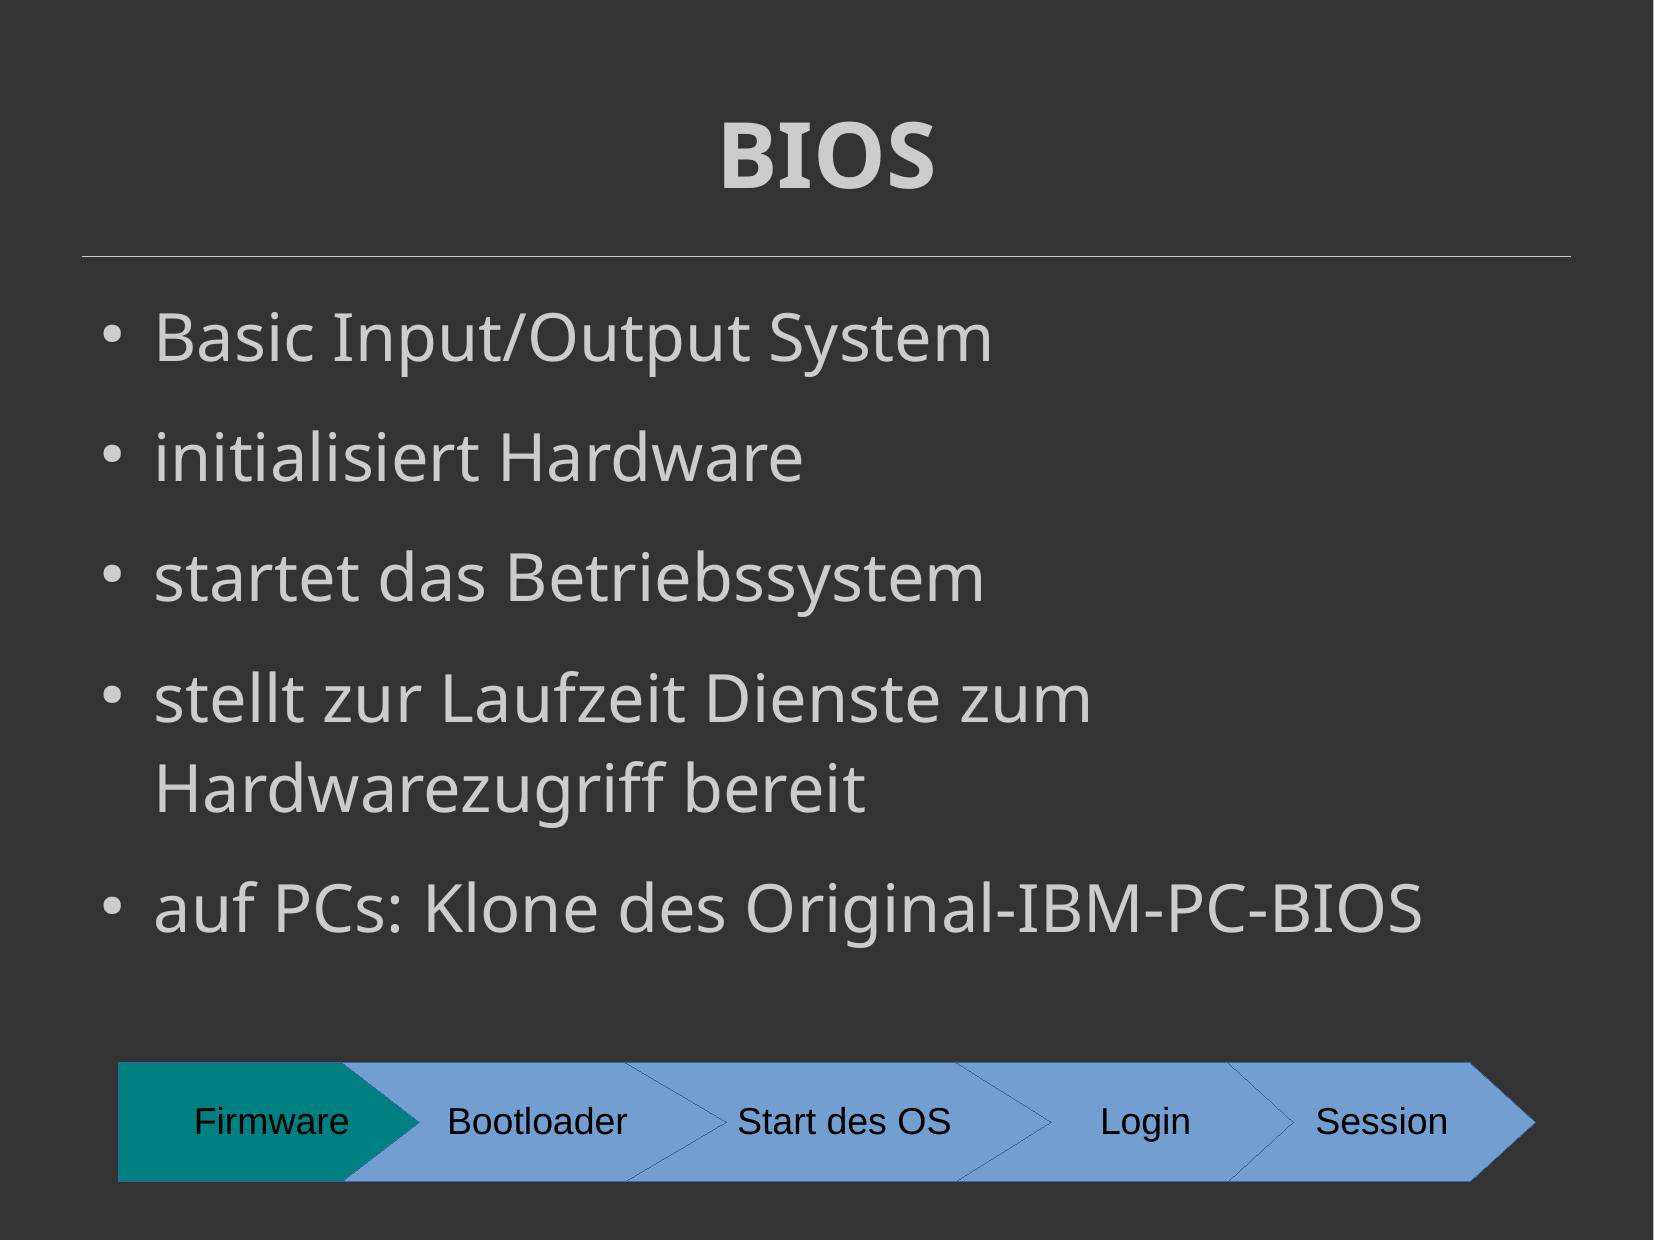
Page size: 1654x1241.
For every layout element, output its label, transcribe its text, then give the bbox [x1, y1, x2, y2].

title BIOS [82, 49, 1571, 257]
text_box Firmware [118, 1062, 418, 1182]
list Basic Input/Output System initialisiert Hardware startet das Betriebssystem stellt zur Laufzeit Dienste zum Hardwarezugriff bereit auf PCs: Klone des Original-IBM-PC-BIOS [82, 290, 1571, 1010]
text_box Start des OS [625, 1062, 1049, 1182]
text_box Login [956, 1062, 1292, 1182]
text_box Session [1228, 1062, 1536, 1182]
text_box Bootloader [342, 1062, 724, 1182]
